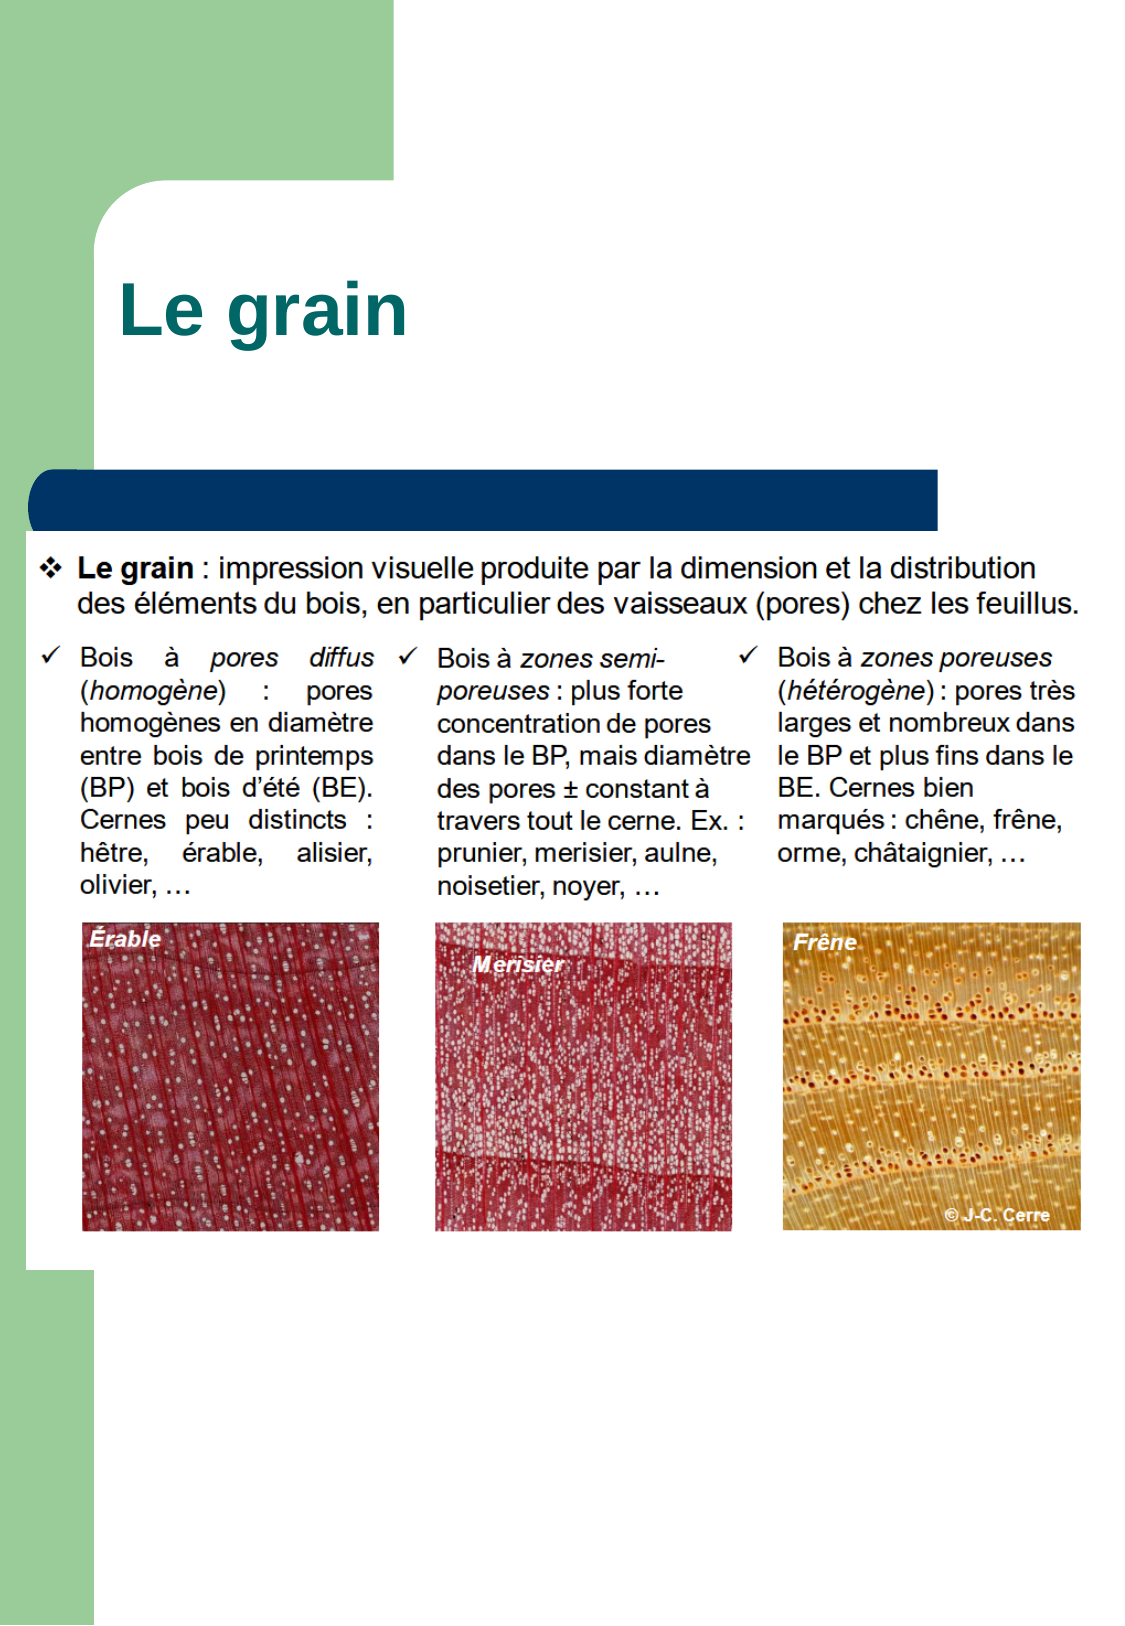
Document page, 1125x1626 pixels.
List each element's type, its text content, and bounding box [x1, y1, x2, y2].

picture [26, 531, 1114, 1270]
title Le grain [118, 177, 1102, 448]
